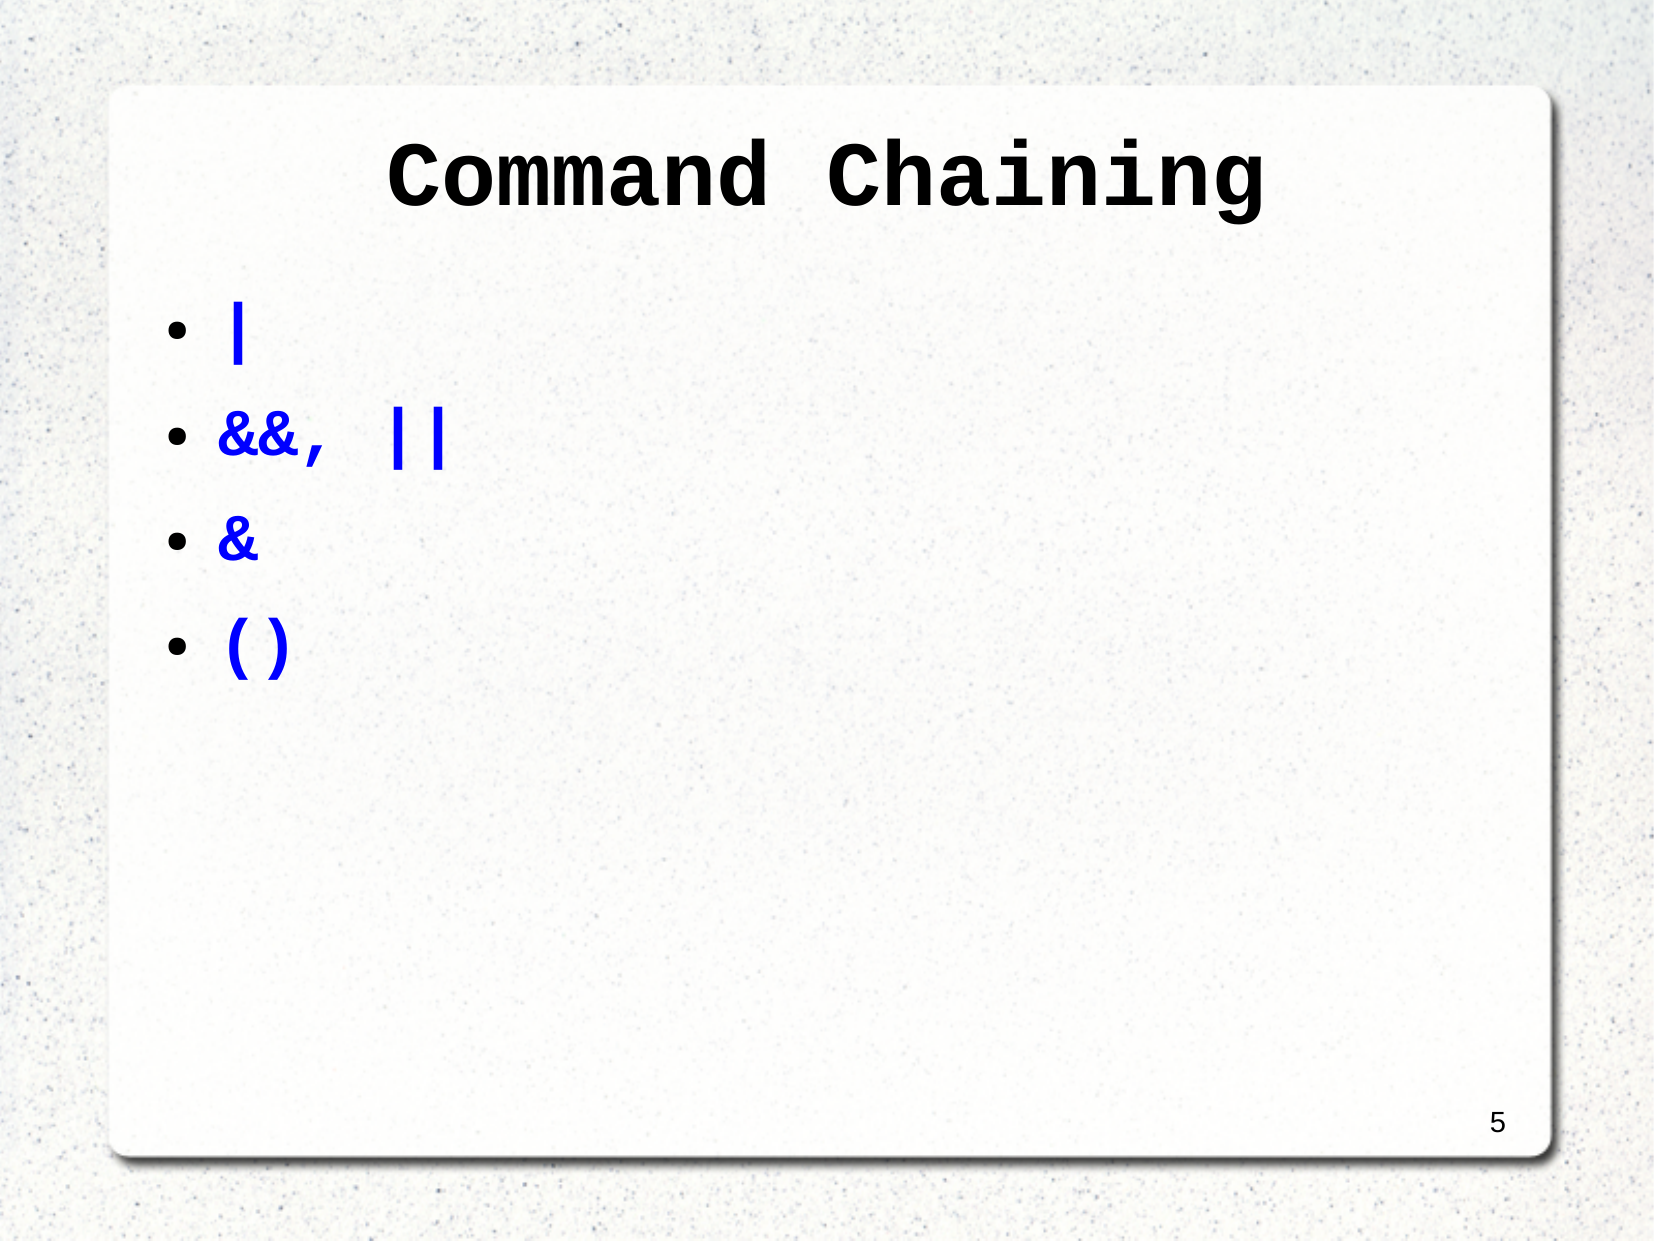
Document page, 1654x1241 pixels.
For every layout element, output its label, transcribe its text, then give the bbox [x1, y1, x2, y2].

title Command Chaining [118, 96, 1536, 266]
picture [0, 0, 1654, 1241]
list | &&, || & () [147, 295, 1506, 1114]
